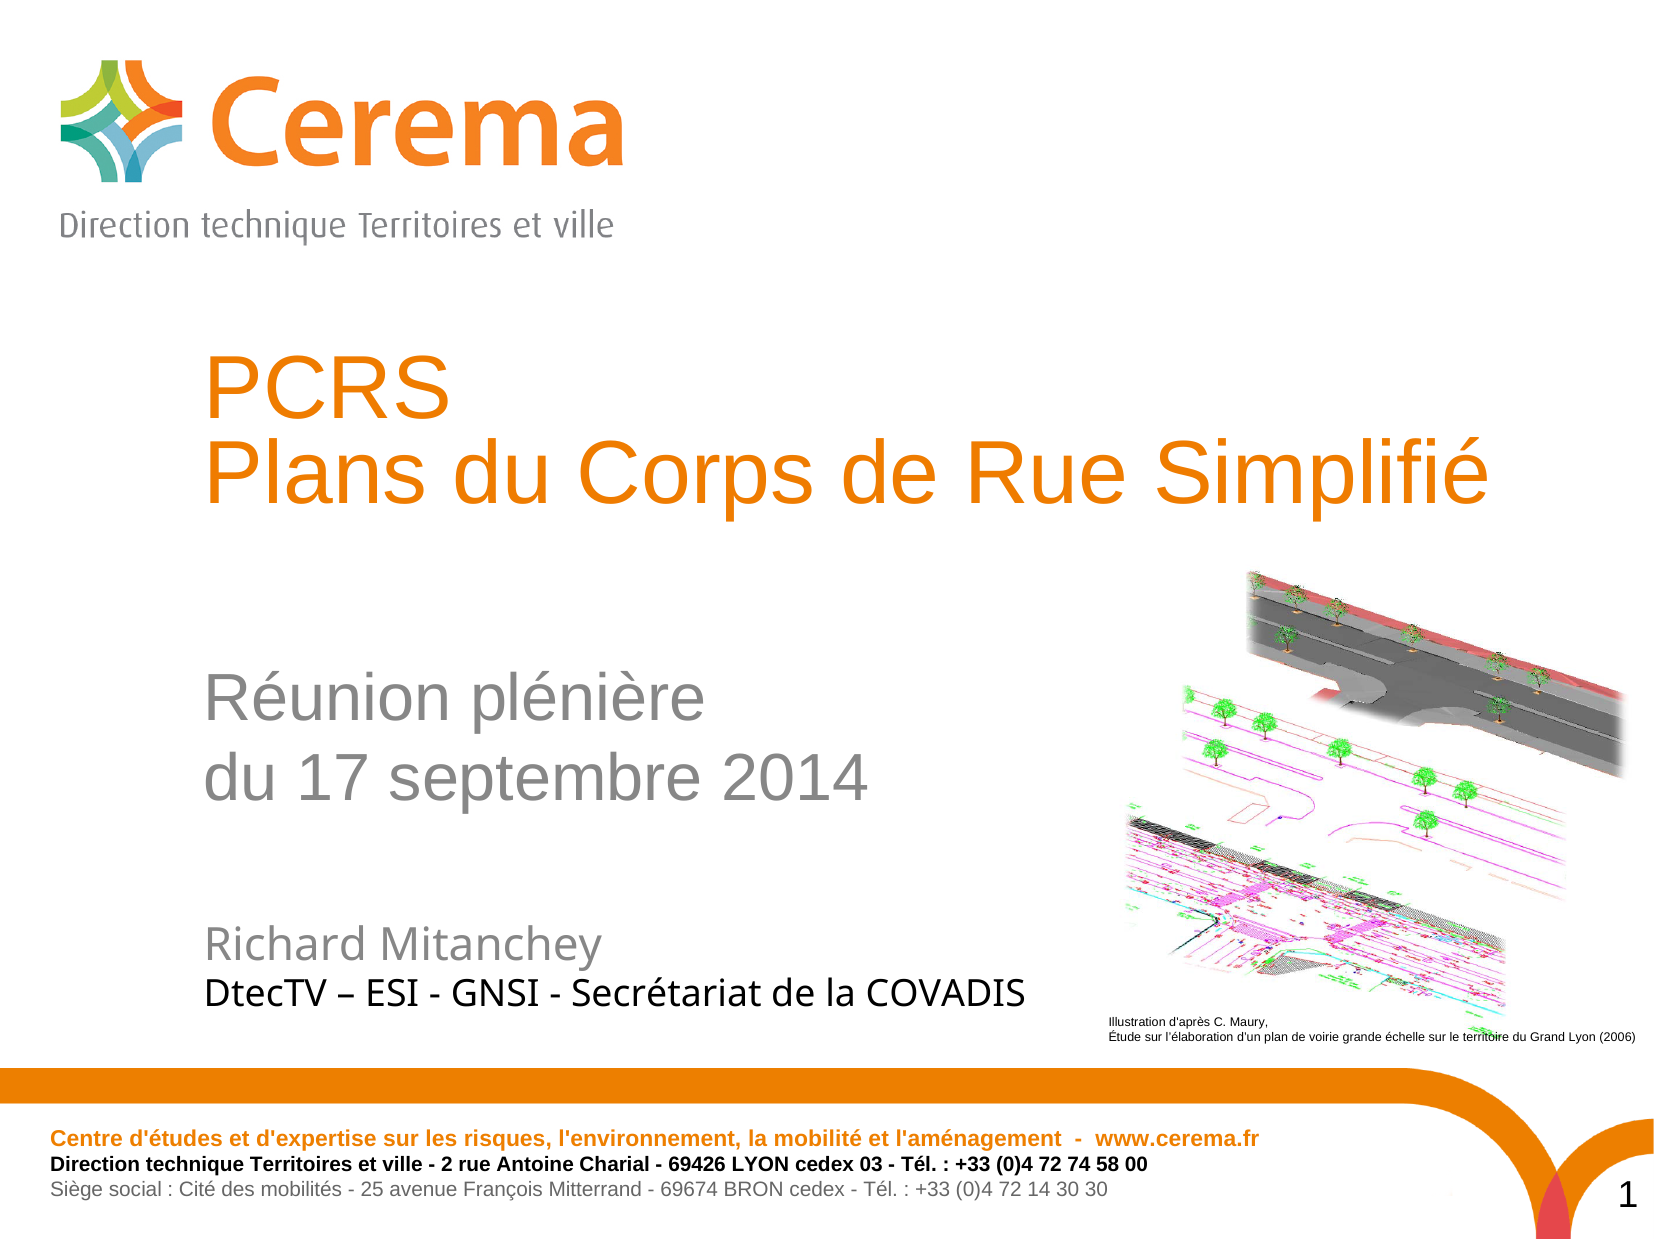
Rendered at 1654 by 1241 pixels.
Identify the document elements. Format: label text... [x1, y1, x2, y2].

picture [0, 0, 684, 291]
picture [0, 1068, 1654, 1239]
text_box Réunion plénière du 17 septembre 2014 [188, 646, 1465, 752]
text_box Illustration d'après C. Maury, Étude sur l’élaboration d’un plan de voirie grande échelle sur le territoire du Grand Lyon (2006) [1093, 1006, 1654, 1052]
text_box Richard Mitanchey DtecTV – ESI - GNSI - Secrétariat de la COVADIS [188, 906, 1465, 977]
text_box PCRS Plans du Corps de Rue Simplifié [188, 341, 1607, 549]
picture [1110, 555, 1642, 1006]
